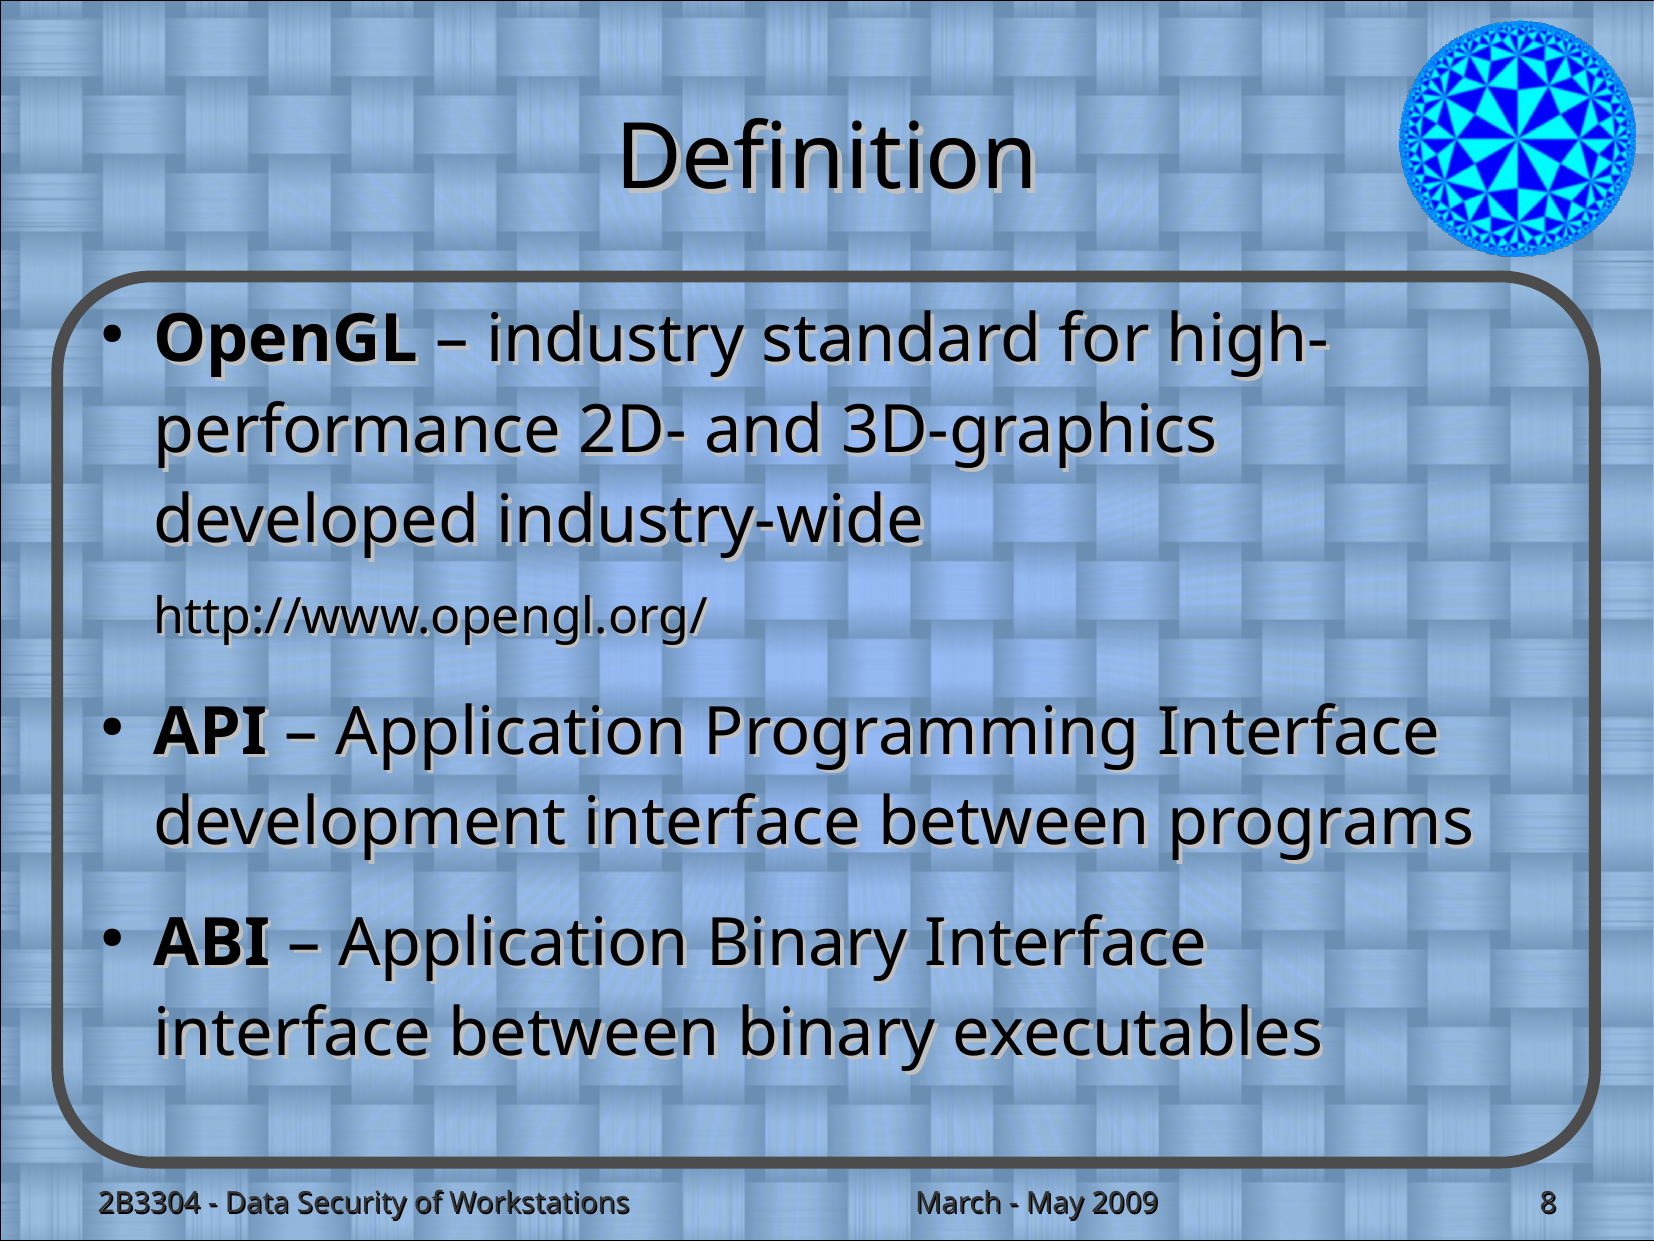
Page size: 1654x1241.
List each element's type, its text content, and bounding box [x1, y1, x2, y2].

title Definition [82, 49, 1571, 257]
picture [1511, 35, 1517, 49]
picture [1399, 20, 1636, 257]
picture [1571, 140, 1577, 148]
picture [1571, 205, 1581, 216]
picture [1572, 212, 1584, 223]
list OpenGL – industry standard for high-performance 2D- and 3D-graphics developed industry-wide http://www.opengl.org/ API – Application Programming Interface development interface between programs ABI – Application Binary Interface interface between binary executables [82, 290, 1571, 1109]
